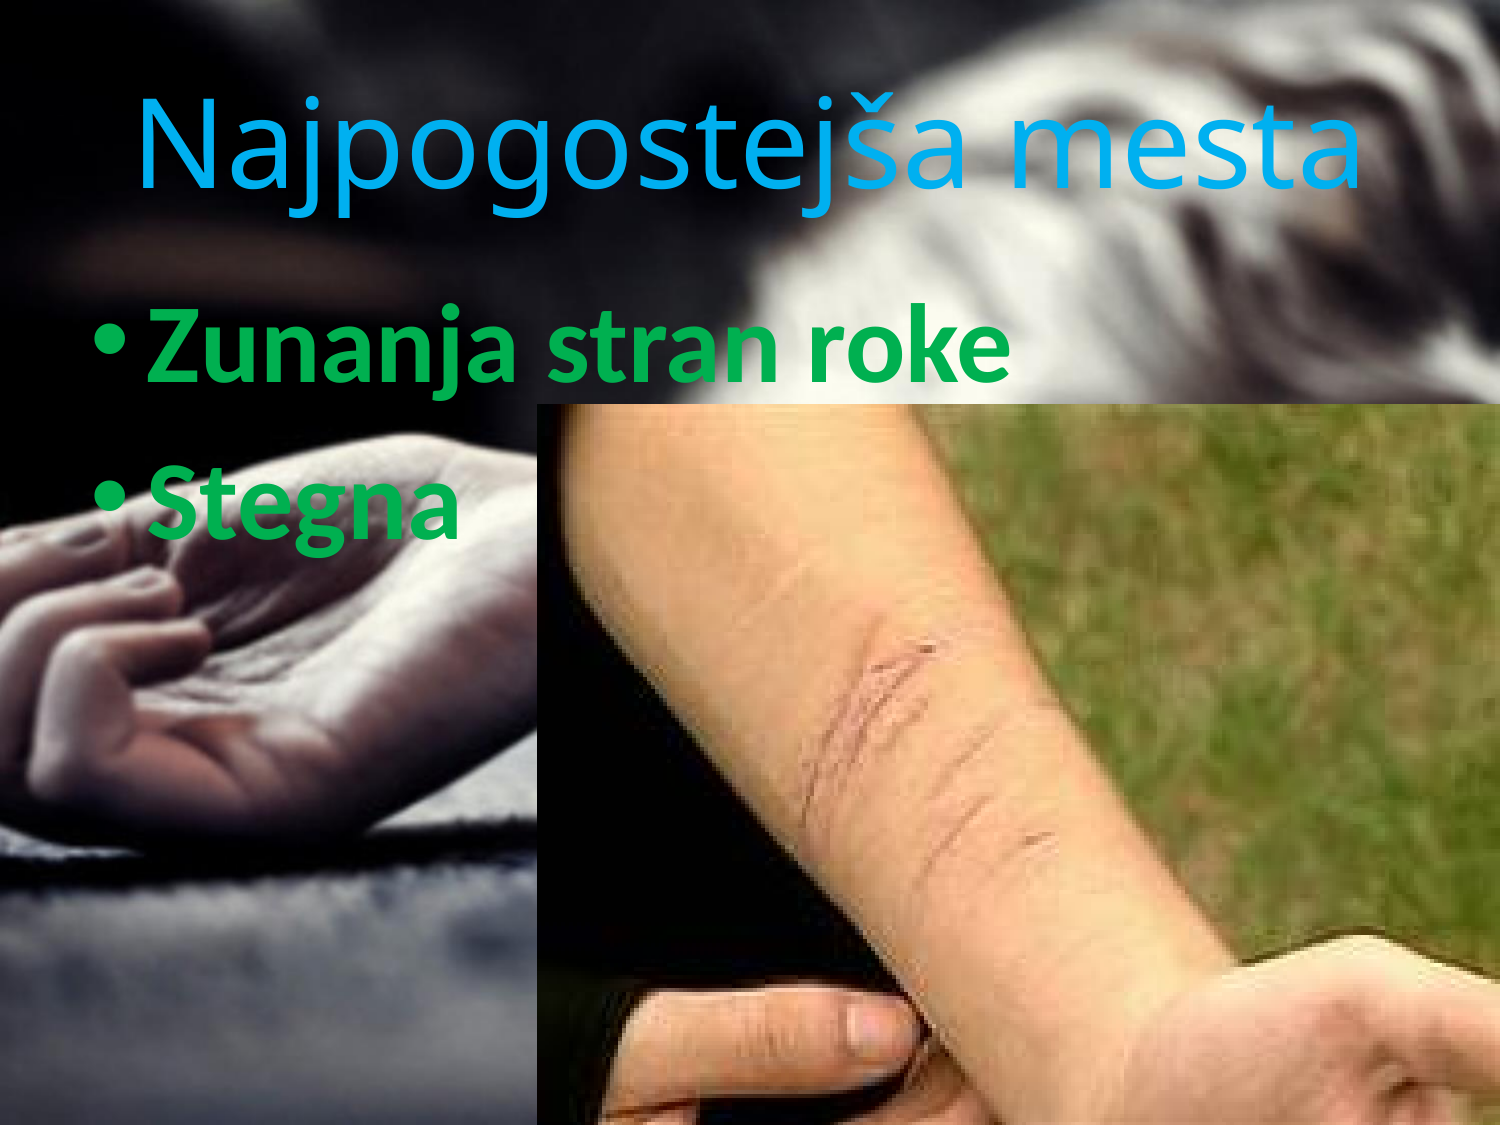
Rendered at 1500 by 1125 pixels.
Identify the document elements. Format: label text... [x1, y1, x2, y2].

list Zunanja stran roke Stegna [75, 262, 1425, 1005]
picture [0, 0, 1500, 1125]
title Najpogostejša mesta [75, 45, 1425, 233]
